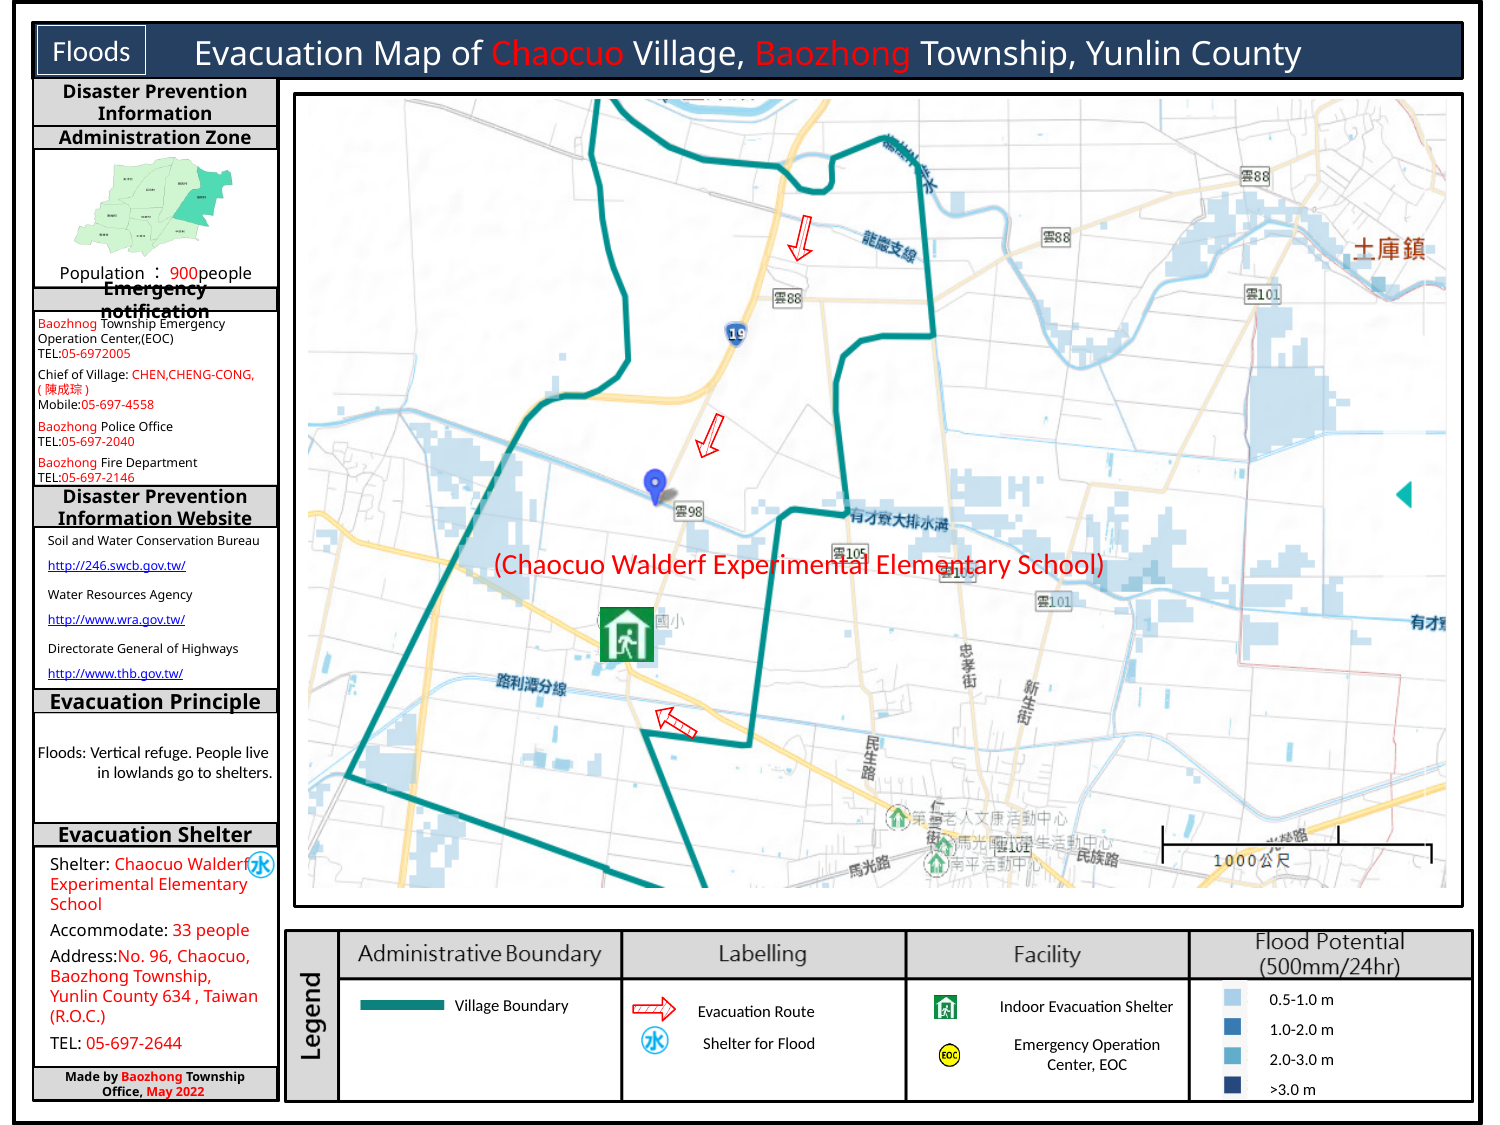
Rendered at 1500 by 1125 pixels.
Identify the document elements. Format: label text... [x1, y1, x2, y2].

text_box Floods [37, 25, 146, 75]
text_box [655, 707, 697, 739]
text_box Village Boundary [382, 987, 641, 1024]
picture [32, 79, 280, 525]
text_box Disaster Prevention Information Website [33, 486, 278, 528]
text_box Evacuation Map of Chaocuo Village, Baozhong Township, Yunlin County [32, 22, 1463, 79]
text_box (Chaocuo Walderf Experimental Elementary School) [478, 538, 1121, 588]
picture [32, 493, 280, 734]
picture [308, 99, 1447, 888]
text_box Baozhnog Township Emergency Operation Center,(EOC) TEL:05-6972005 Chief of Village: CHEN,CHENG-CONG,(陳成琮) Mobile:05-697-4558 Baozhong Police Office TEL:05-697-2040 Baozhong Fire Department TEL:05-697-2146 [23, 308, 278, 493]
text_box [633, 997, 676, 1021]
text_box Indoor Evacuation Shelter [976, 987, 1198, 1025]
text_box Made by Baozhong Township Office, May 2022 [33, 1067, 278, 1100]
text_box Disaster Prevention Information [33, 78, 278, 125]
text_box Evacuation Route [627, 992, 886, 1029]
picture [284, 922, 1474, 1103]
text_box [696, 413, 724, 458]
text_box Floods: Vertical refuge. People live in lowlands go to shelters. [23, 734, 291, 790]
text_box Shelter for Flood [633, 1027, 886, 1059]
text_box Soil and Water Conservation Bureau http://246.swcb.gov.tw/ Water Resources Agency http://www.wra.gov.tw/ Directorate General of Highways http://www.thb.gov.tw/ [33, 525, 280, 691]
text_box Shelter: Chaocuo Walderf Experimental Elementary School Accommodate: 33 people Address:No. 96, Chaocuo, Baozhong Township, Yunlin County 634 , Taiwan (R.O.C.) TEL: 05-697-2644 [35, 846, 277, 1067]
picture [32, 790, 280, 1102]
text_box Emergency Operation Center, EOC [976, 1035, 1199, 1072]
text_box Population：900people [34, 255, 278, 287]
text_box Emergency notification [33, 287, 278, 312]
text_box Evacuation Principle [33, 689, 278, 713]
text_box 0.5-1.0 m 1.0-2.0 m 2.0-3.0 m >3.0 m [1254, 984, 1476, 1094]
text_box Evacuation Shelter [33, 822, 278, 846]
text_box Administration Zone [33, 125, 278, 149]
text_box [788, 215, 812, 261]
